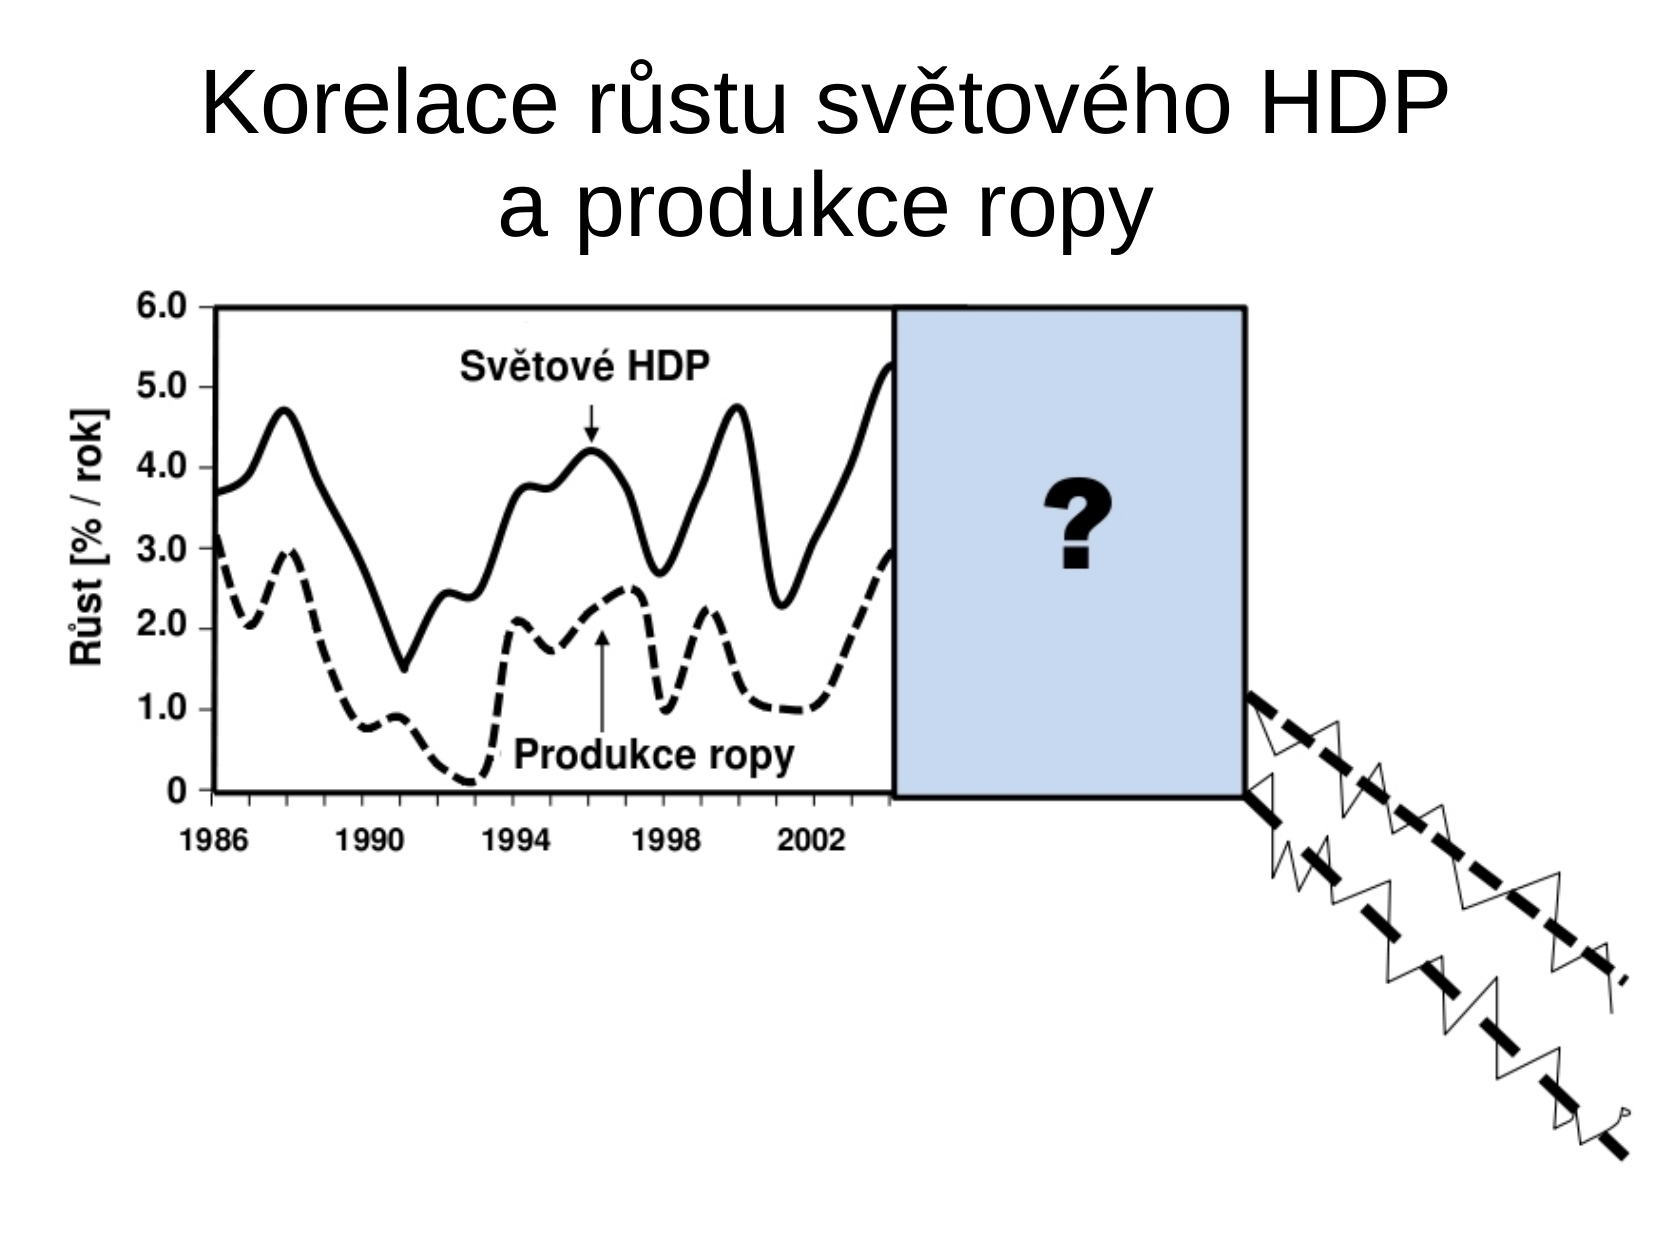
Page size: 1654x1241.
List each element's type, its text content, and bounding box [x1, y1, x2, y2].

picture [59, 276, 1654, 1182]
title Korelace růstu světového HDP a produkce ropy [82, 50, 1571, 256]
